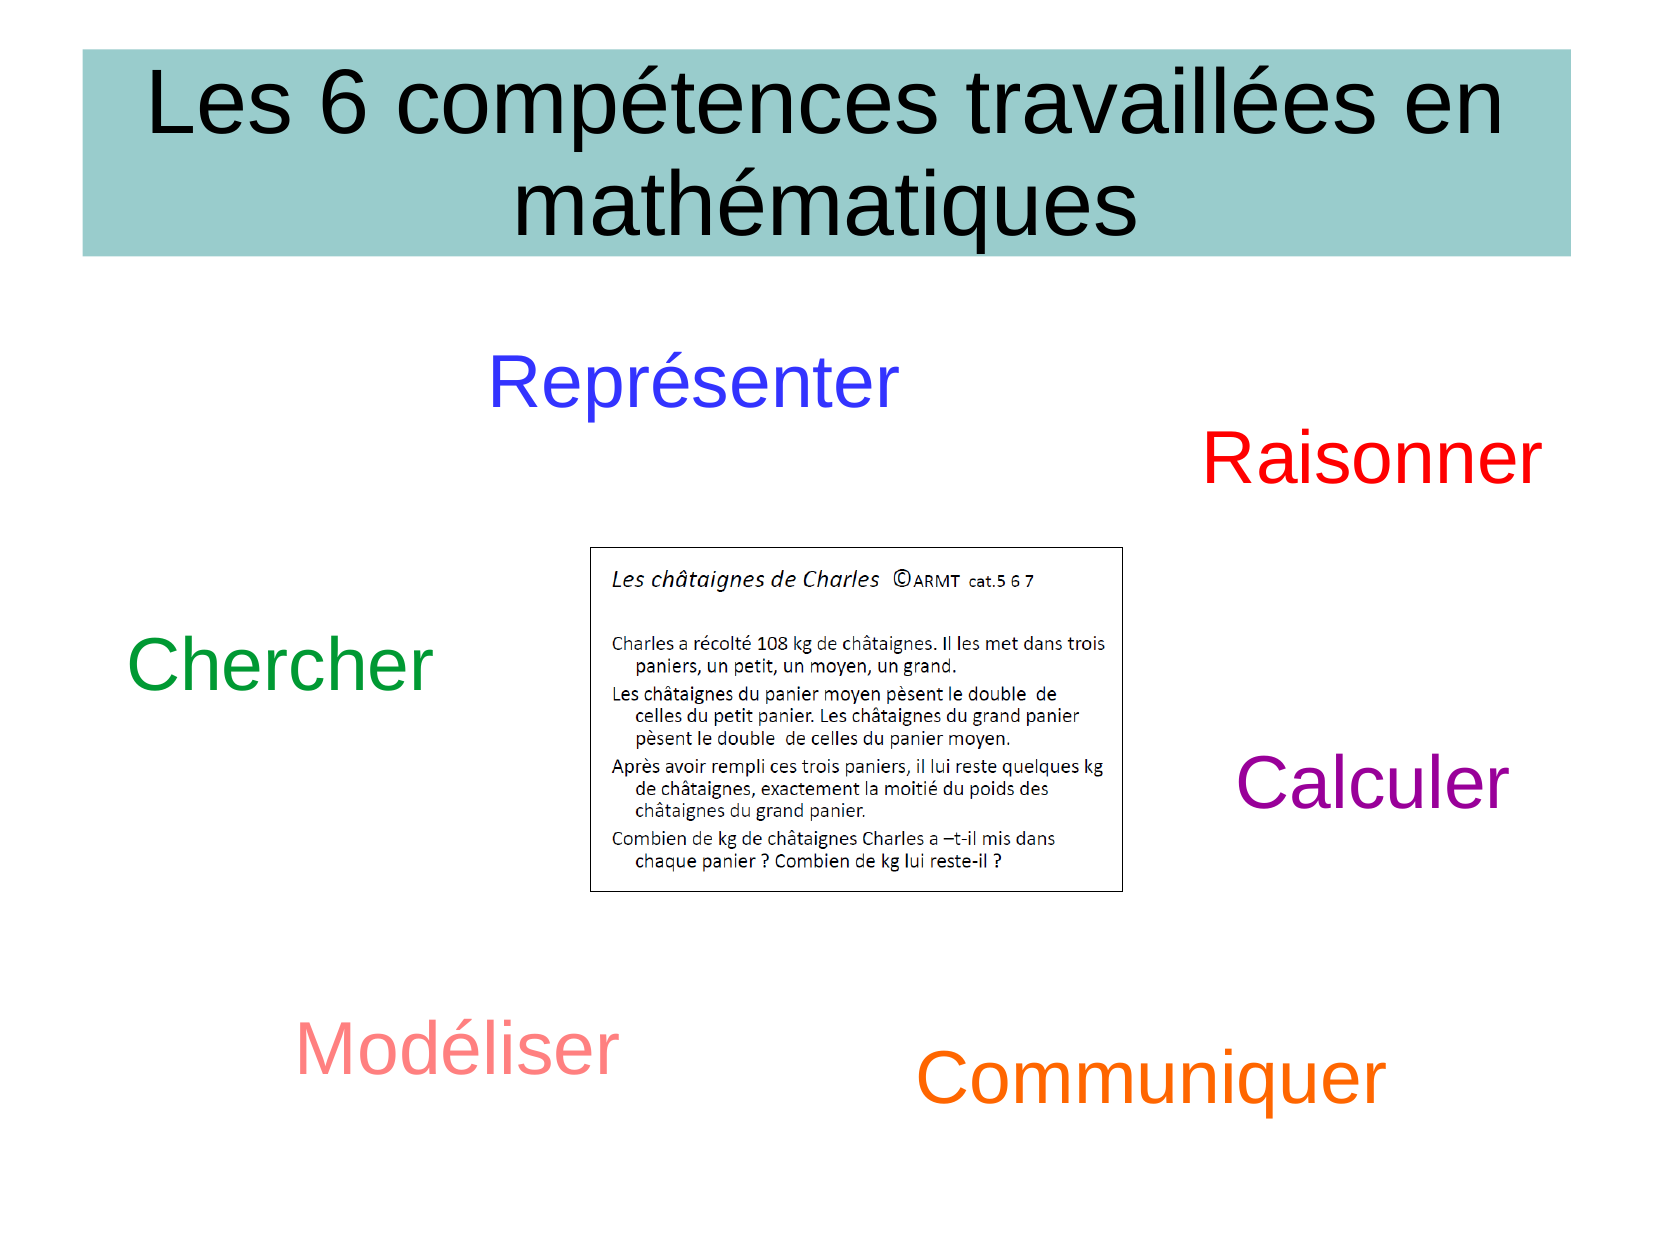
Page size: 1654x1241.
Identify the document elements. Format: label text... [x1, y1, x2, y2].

text_box Calculer [1181, 708, 1565, 857]
text_box Communiquer [885, 986, 1418, 1170]
text_box Chercher [88, 590, 473, 739]
text_box Raisonner [1181, 383, 1565, 532]
picture [590, 547, 1123, 892]
text_box Modéliser [265, 974, 650, 1123]
text_box Représenter [472, 289, 916, 473]
title Les 6 compétences travaillées en mathématiques [82, 49, 1571, 257]
